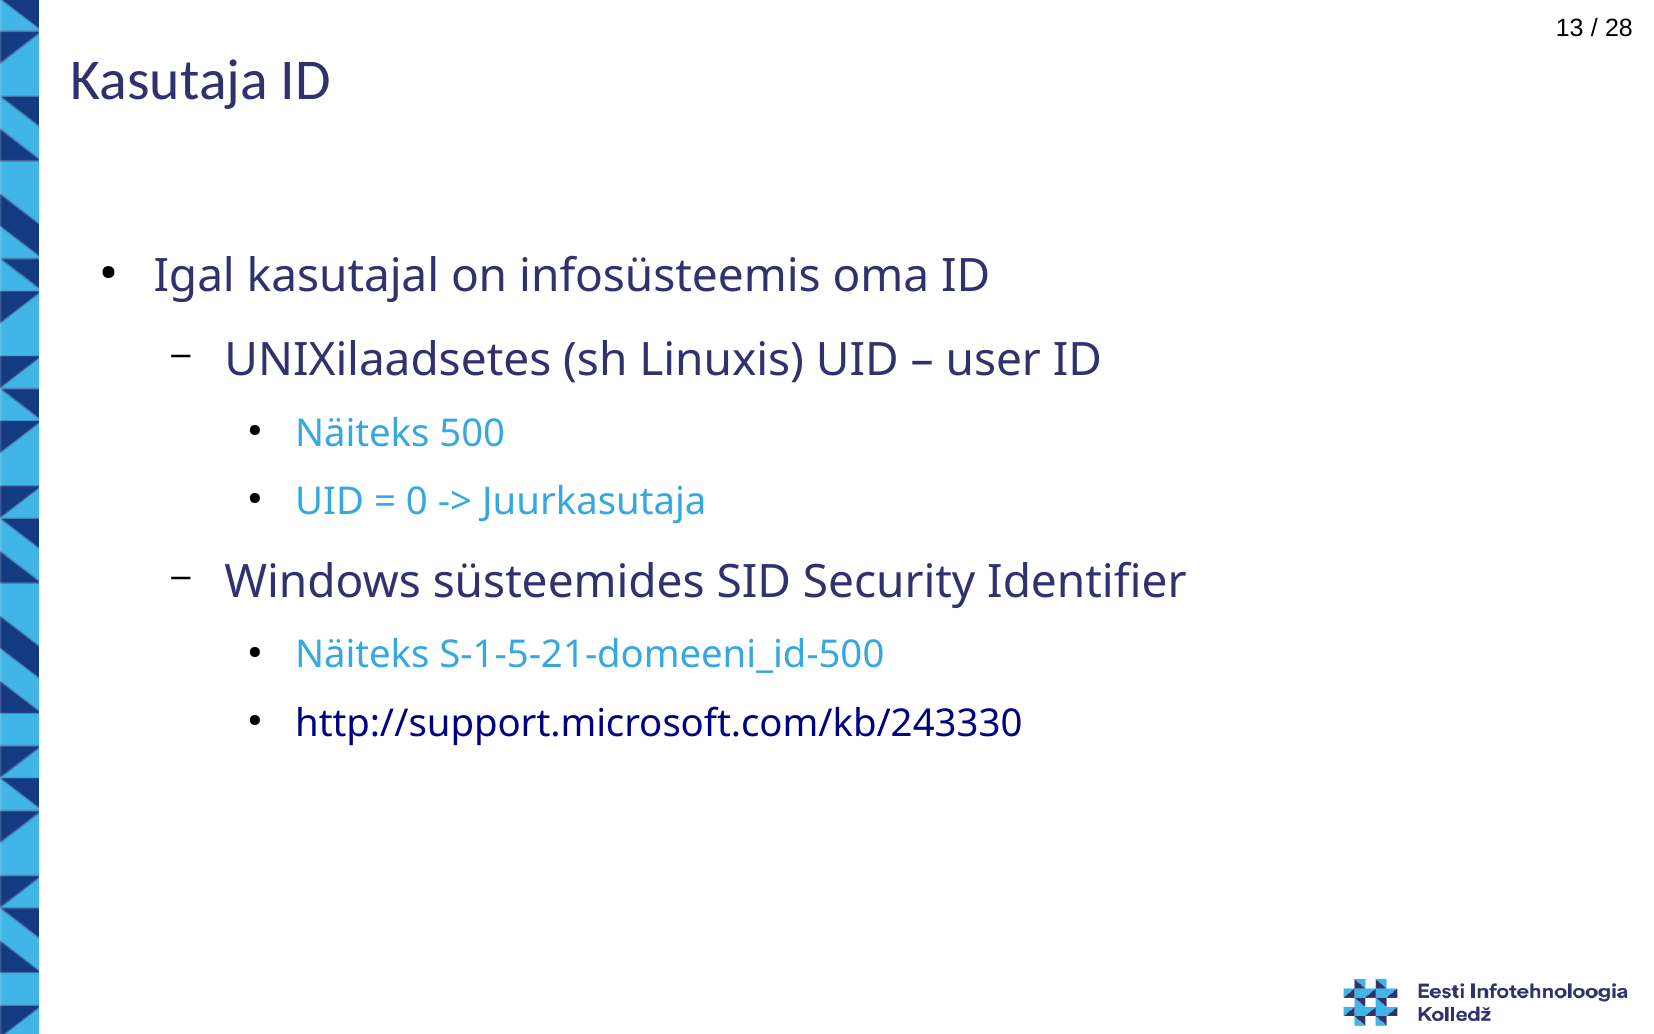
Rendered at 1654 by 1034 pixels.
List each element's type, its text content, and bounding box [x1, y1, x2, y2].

title Kasutaja ID [70, 41, 1630, 130]
list Igal kasutajal on infosüsteemis oma ID UNIXilaadsetes (sh Linuxis) UID – user ID Näiteks 500 UID = 0 -> Juurkasutaja Windows süsteemides SID Security Identifier Näiteks S-1-5-21-domeeni_id-500 http://support.microsoft.com/kb/243330 [82, 241, 1595, 936]
